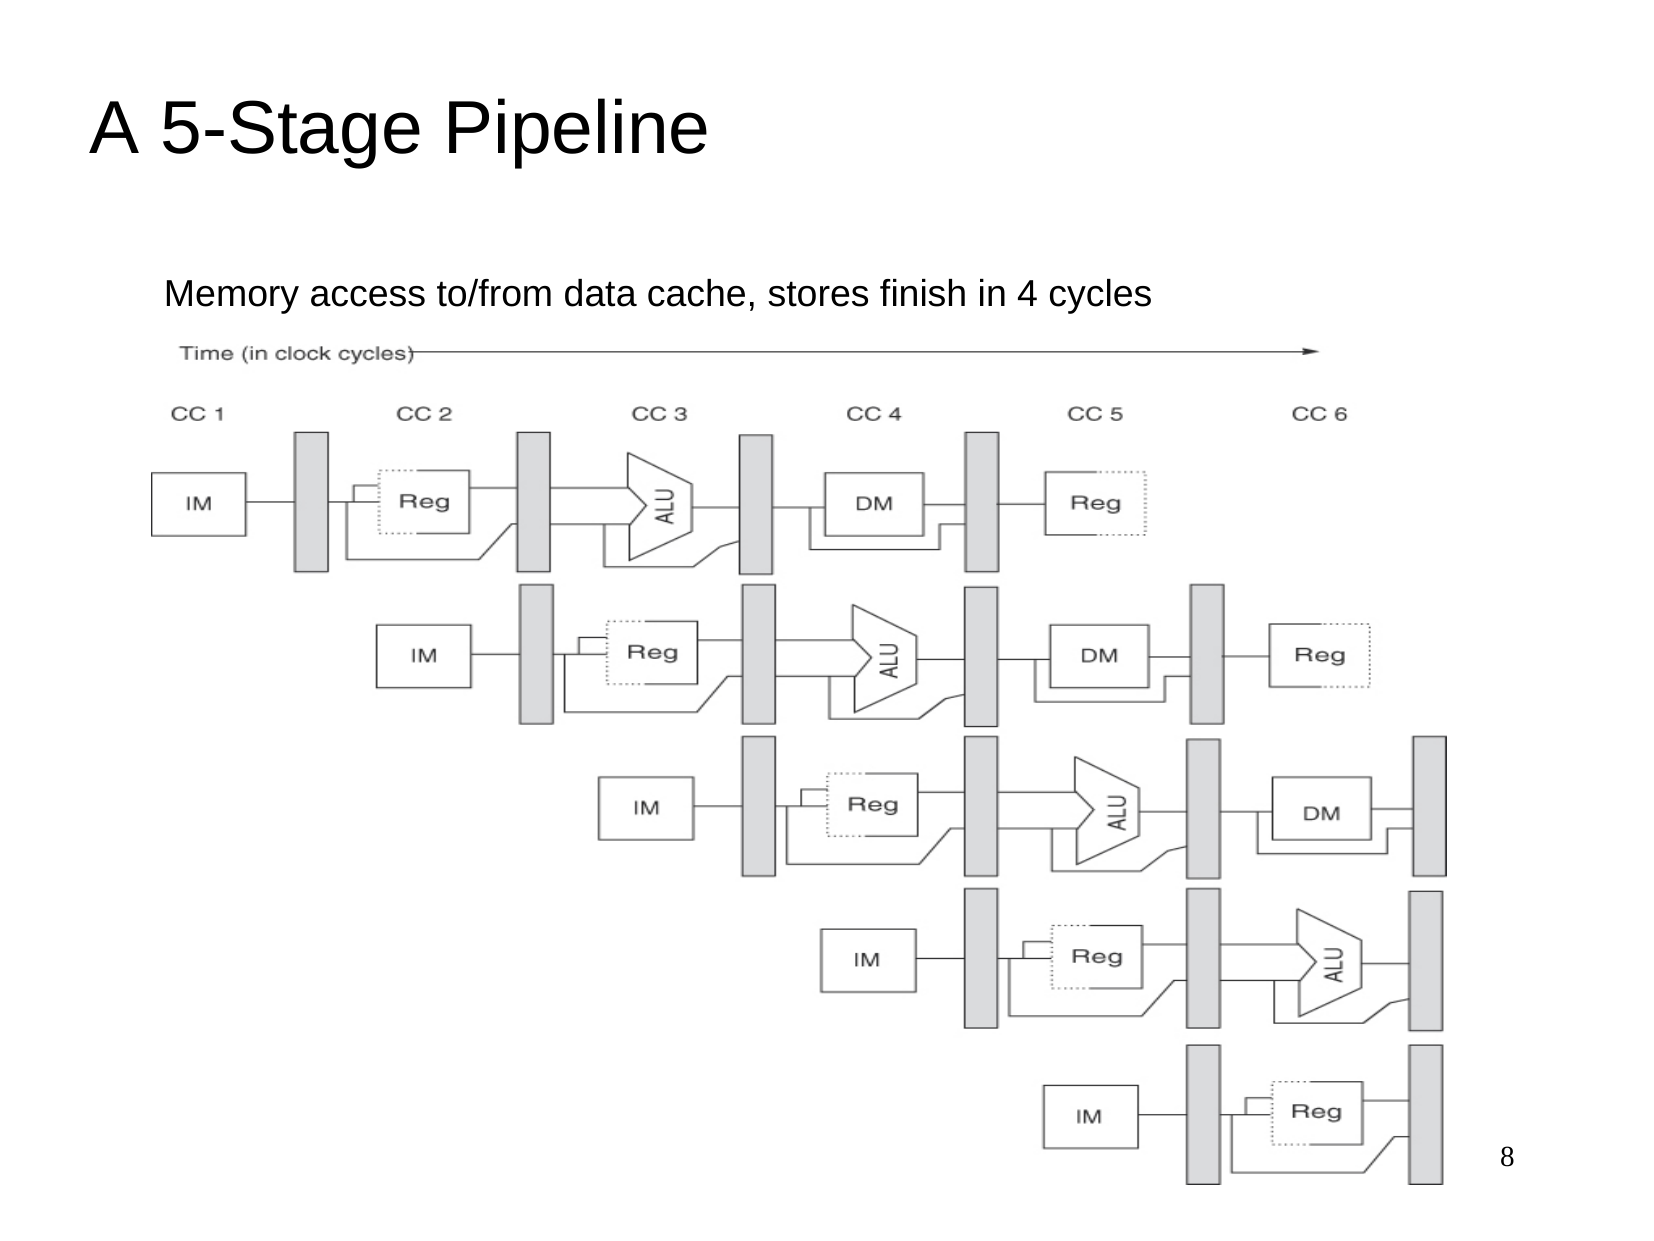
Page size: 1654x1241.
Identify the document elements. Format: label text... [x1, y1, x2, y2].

text_box Memory access to/from data cache, stores finish in 4 cycles [149, 261, 1168, 323]
text_box A 5-Stage Pipeline [74, 71, 727, 177]
picture [151, 344, 1447, 1186]
text_box <number> [1184, 1129, 1530, 1213]
